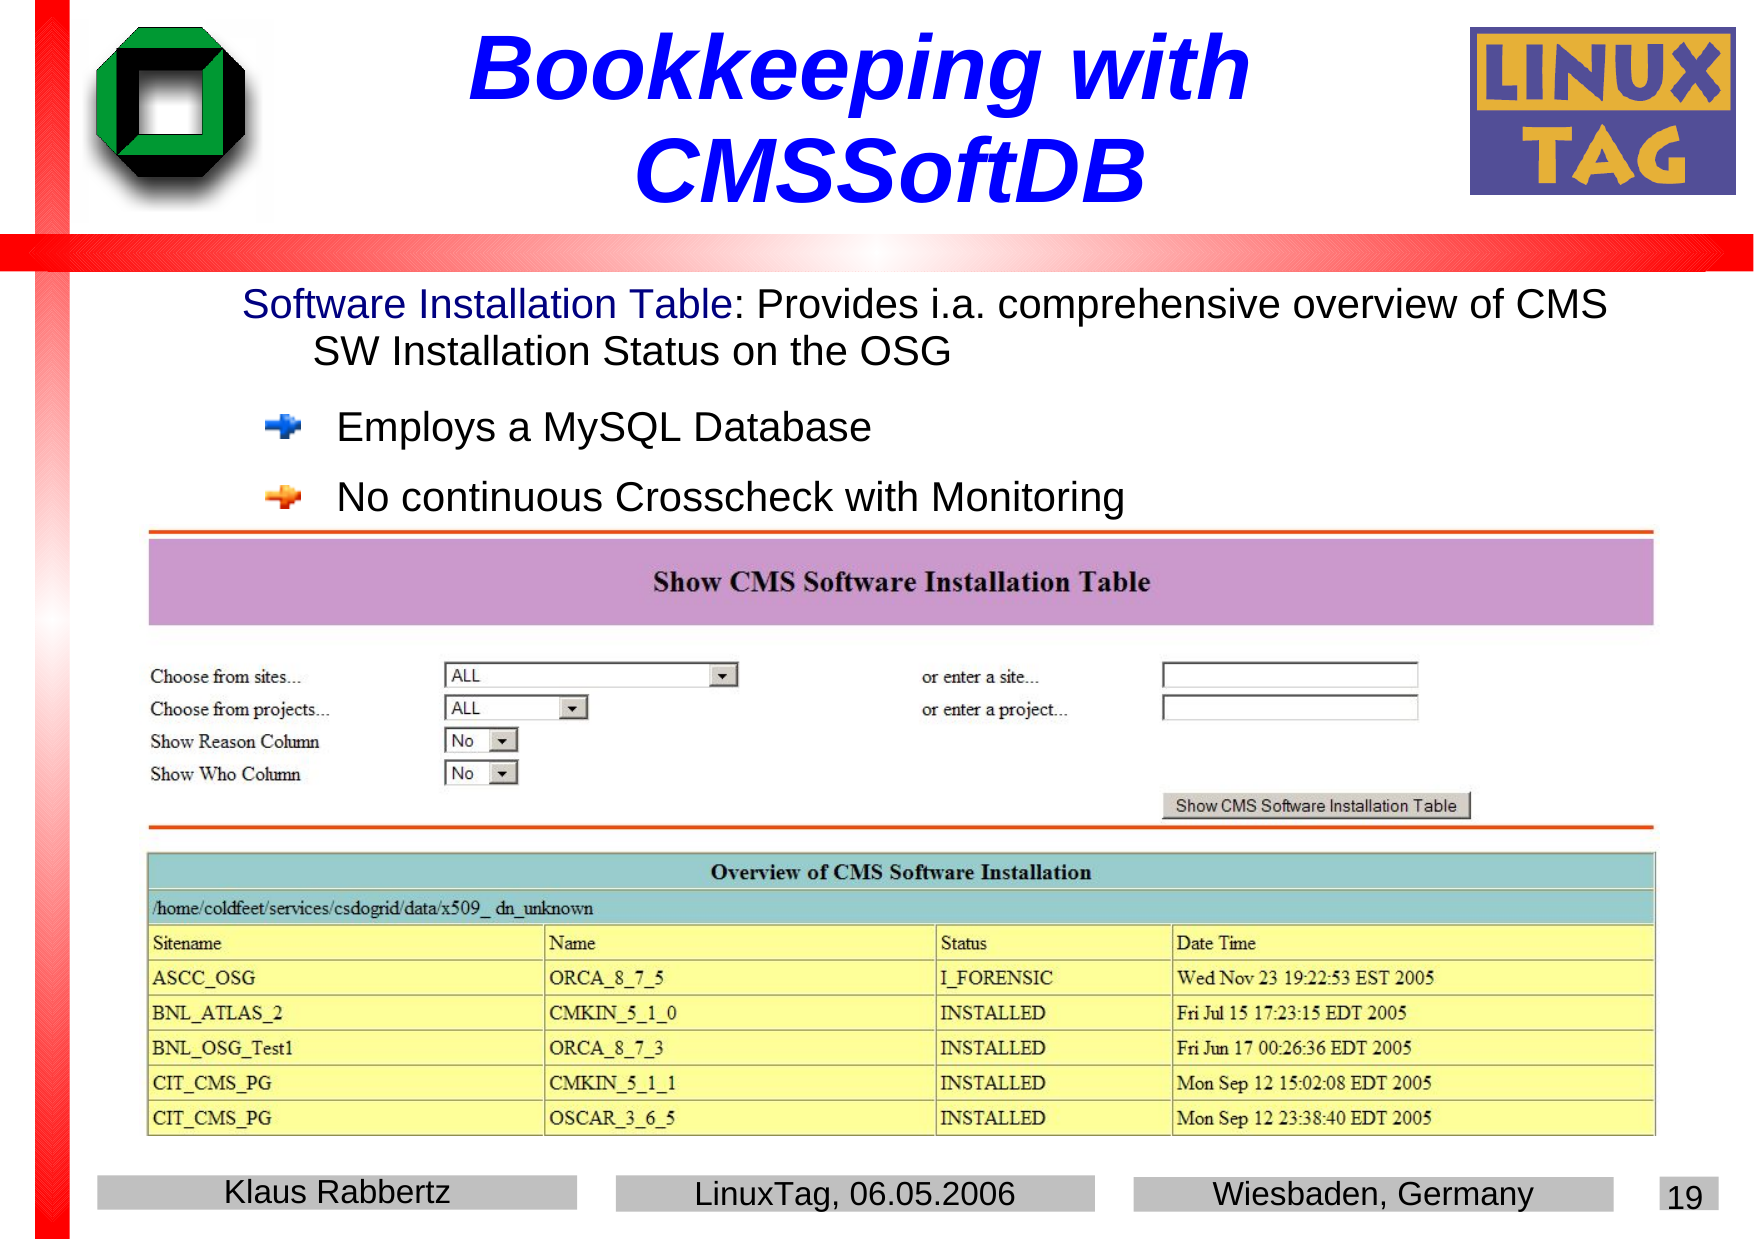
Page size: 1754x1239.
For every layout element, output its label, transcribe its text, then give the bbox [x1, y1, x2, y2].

picture [1470, 27, 1736, 195]
list Software Installation Table: Provides i.a. comprehensive overview of CMS SW Installation Status on the OSG Employs a MySQL Database No continuous Crosscheck with Monitoring [147, 281, 1645, 526]
picture [139, 524, 1660, 1136]
picture [71, 19, 267, 223]
title Bookkeeping with CMSSoftDB [267, 15, 1455, 223]
